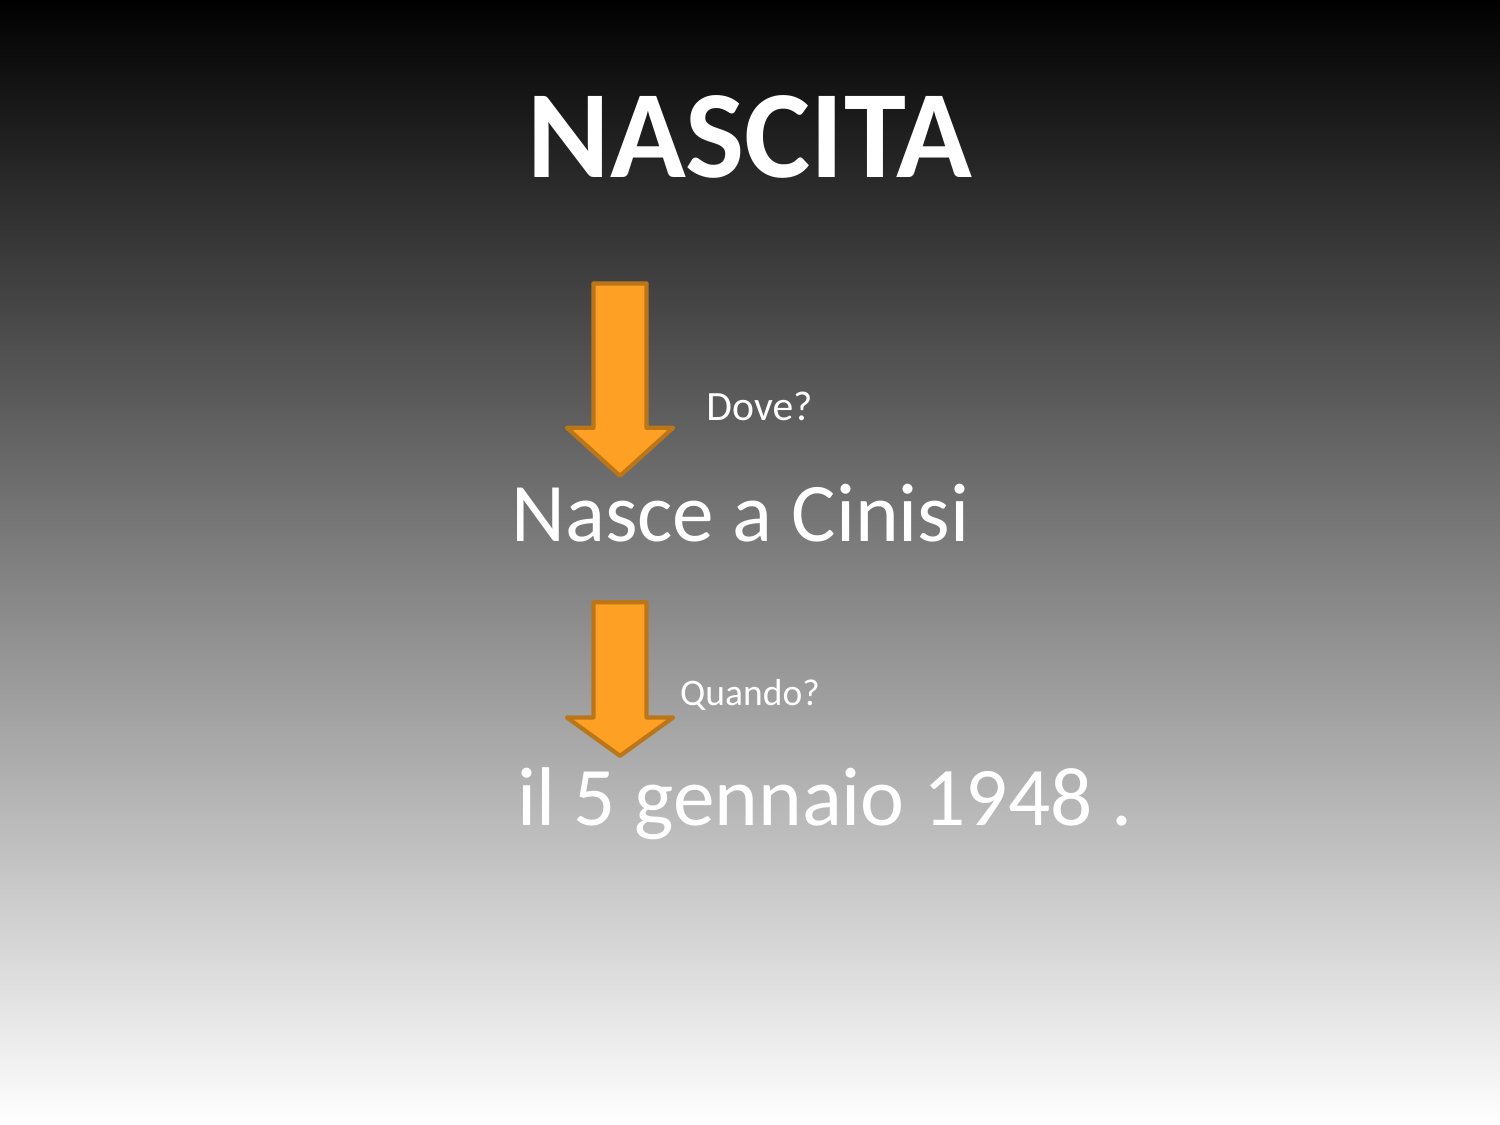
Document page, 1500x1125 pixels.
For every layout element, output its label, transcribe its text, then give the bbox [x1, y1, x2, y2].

list Dove? Nasce a Cinisi Quando? il 5 gennaio 1948 . [75, 262, 1425, 1005]
title NASCITA [75, 45, 1425, 233]
text_box [566, 283, 674, 476]
text_box [566, 602, 674, 756]
